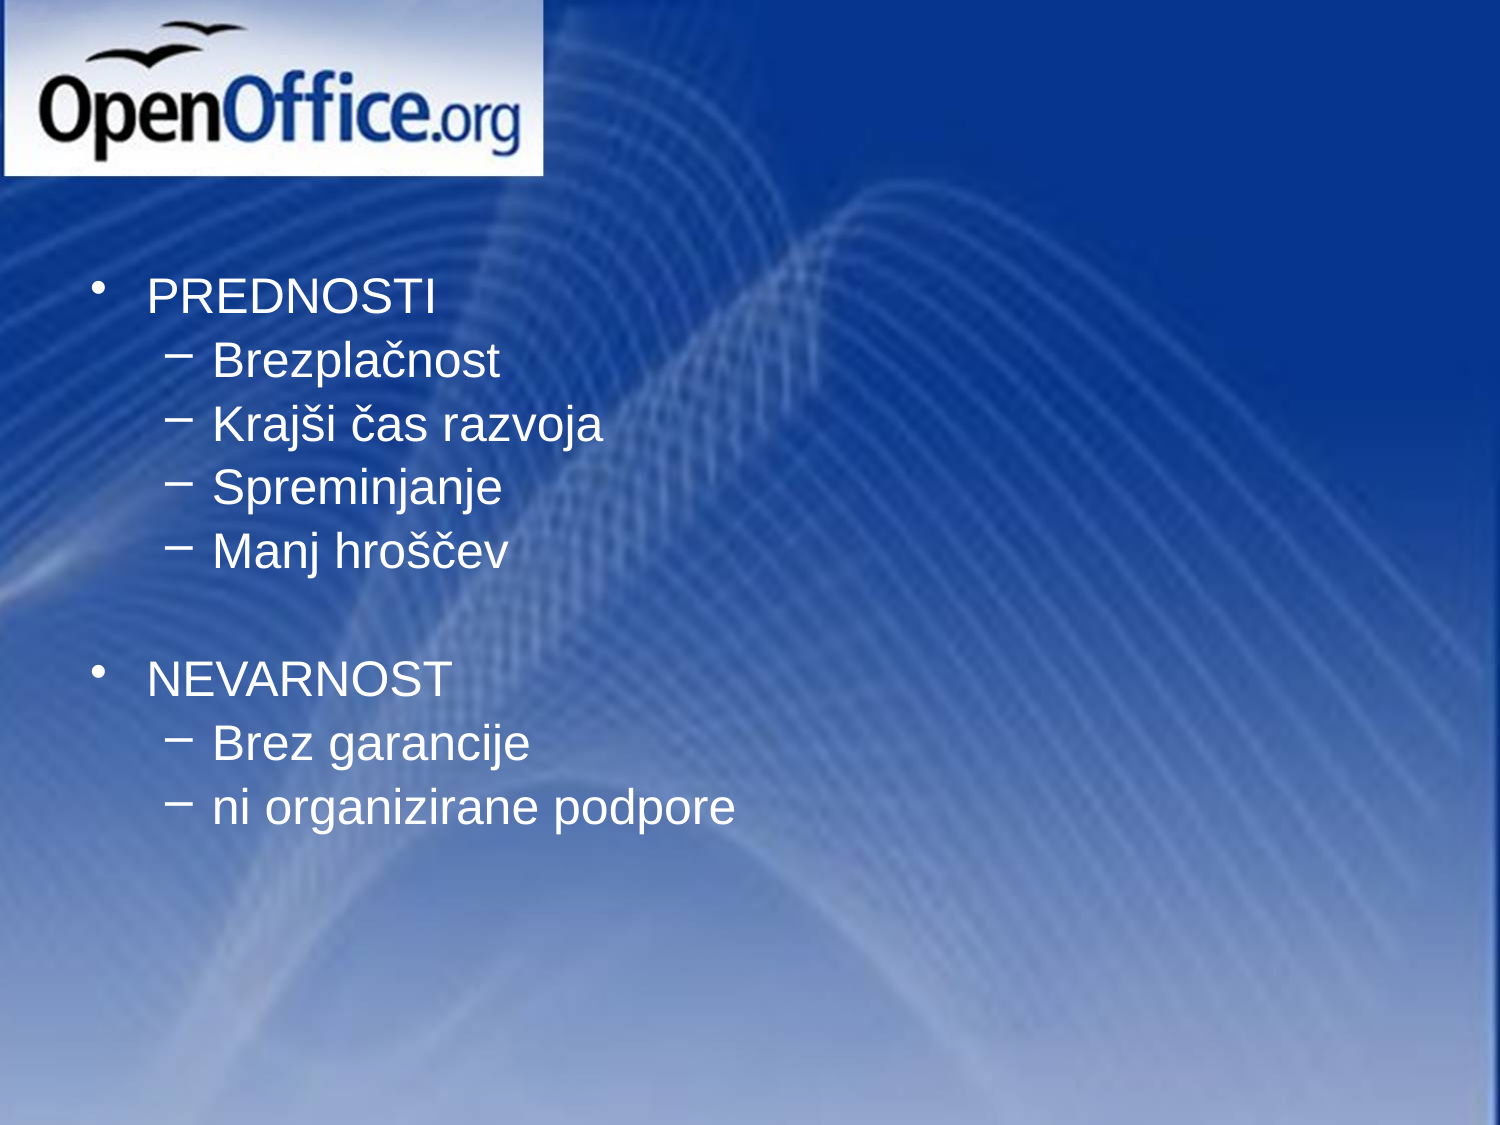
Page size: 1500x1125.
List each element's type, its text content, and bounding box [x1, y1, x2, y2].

picture [0, 0, 1500, 1125]
list PREDNOSTI Brezplačnost Krajši čas razvoja Spreminjanje Manj hroščev NEVARNOST Brez garancije ni organizirane podpore [75, 262, 1425, 1005]
